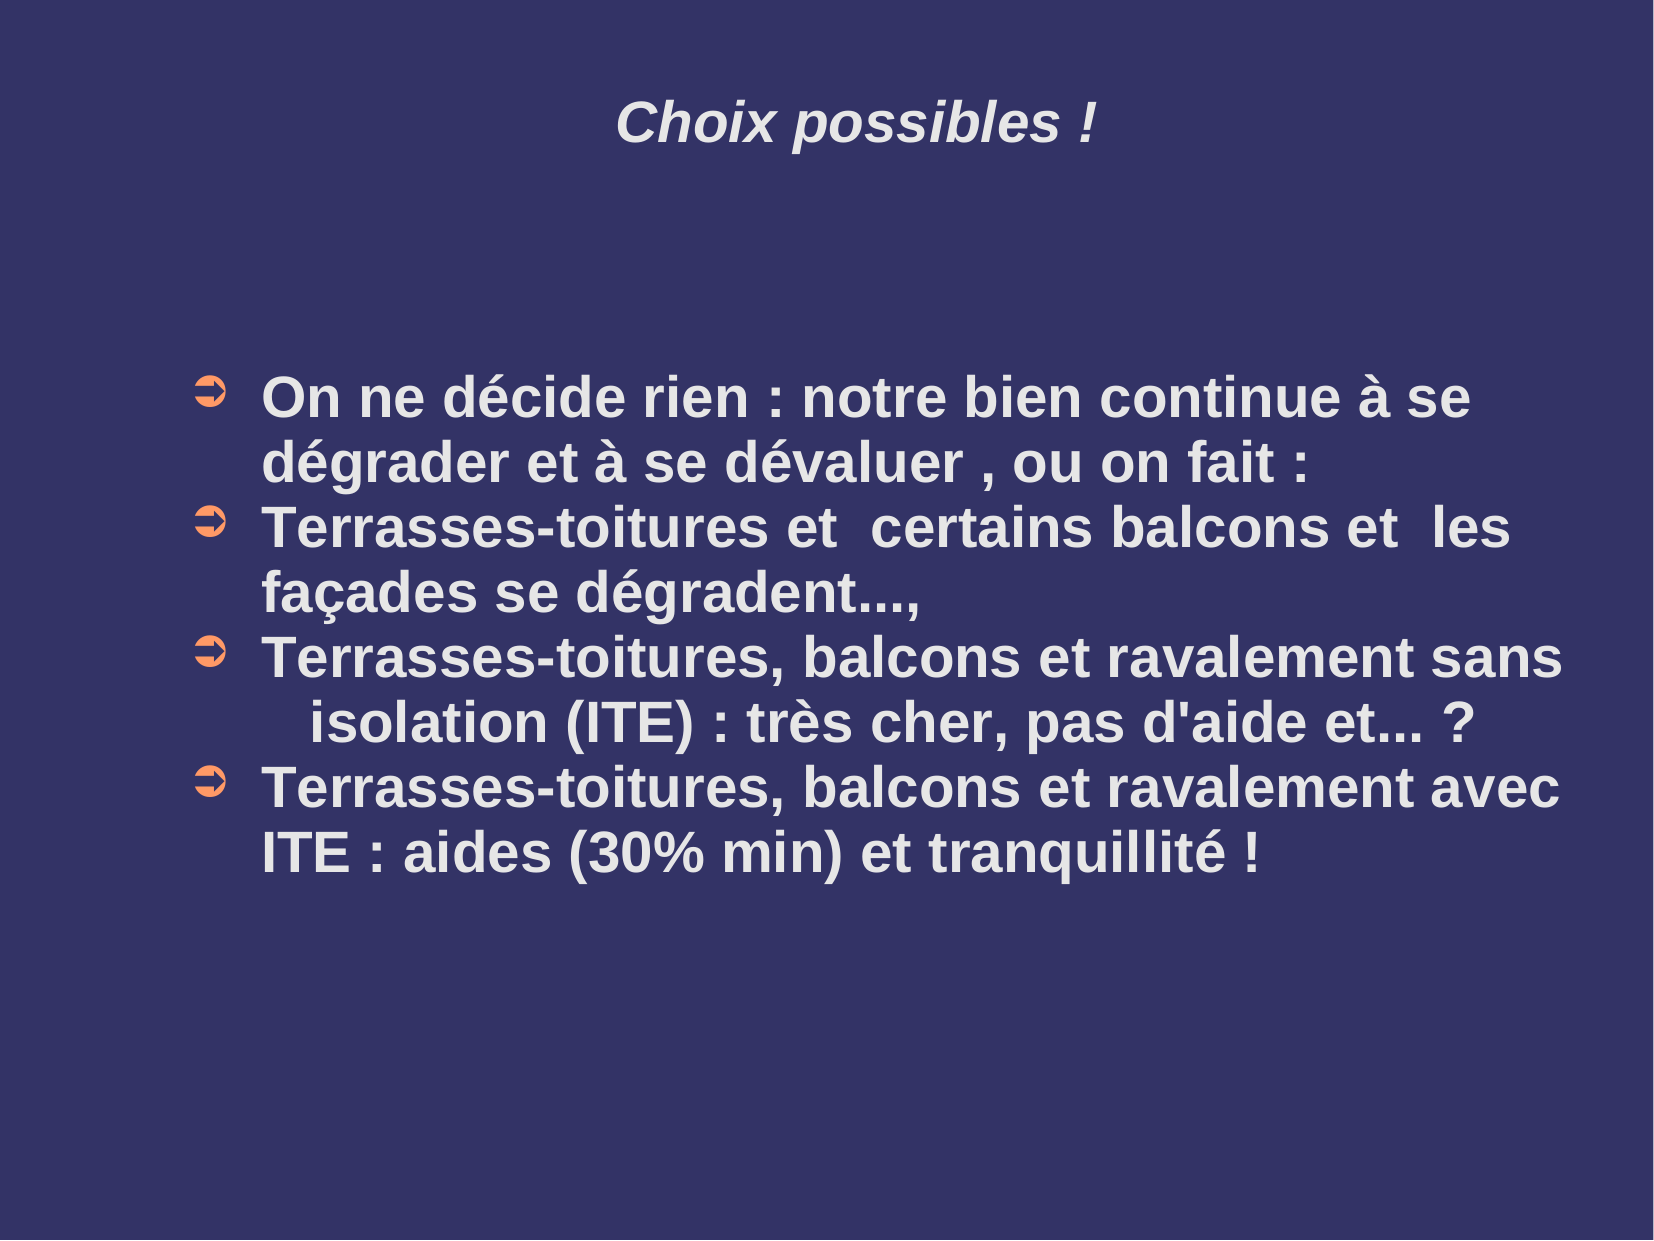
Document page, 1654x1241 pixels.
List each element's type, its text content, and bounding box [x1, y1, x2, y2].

title Choix possibles ! [121, 19, 1534, 227]
list On ne décide rien : notre bien continue à se dégrader et à se dévaluer , ou on fait : Terrasses-toitures et certains balcons et les façades se dégradent..., Terrasses-toitures, balcons et ravalement sans isolation (ITE) : très cher, pas d'aide et... ? Terrasses-toitures, balcons et ravalement avec ITE : aides (30% min) et tranquillité ! [178, 364, 1570, 1147]
